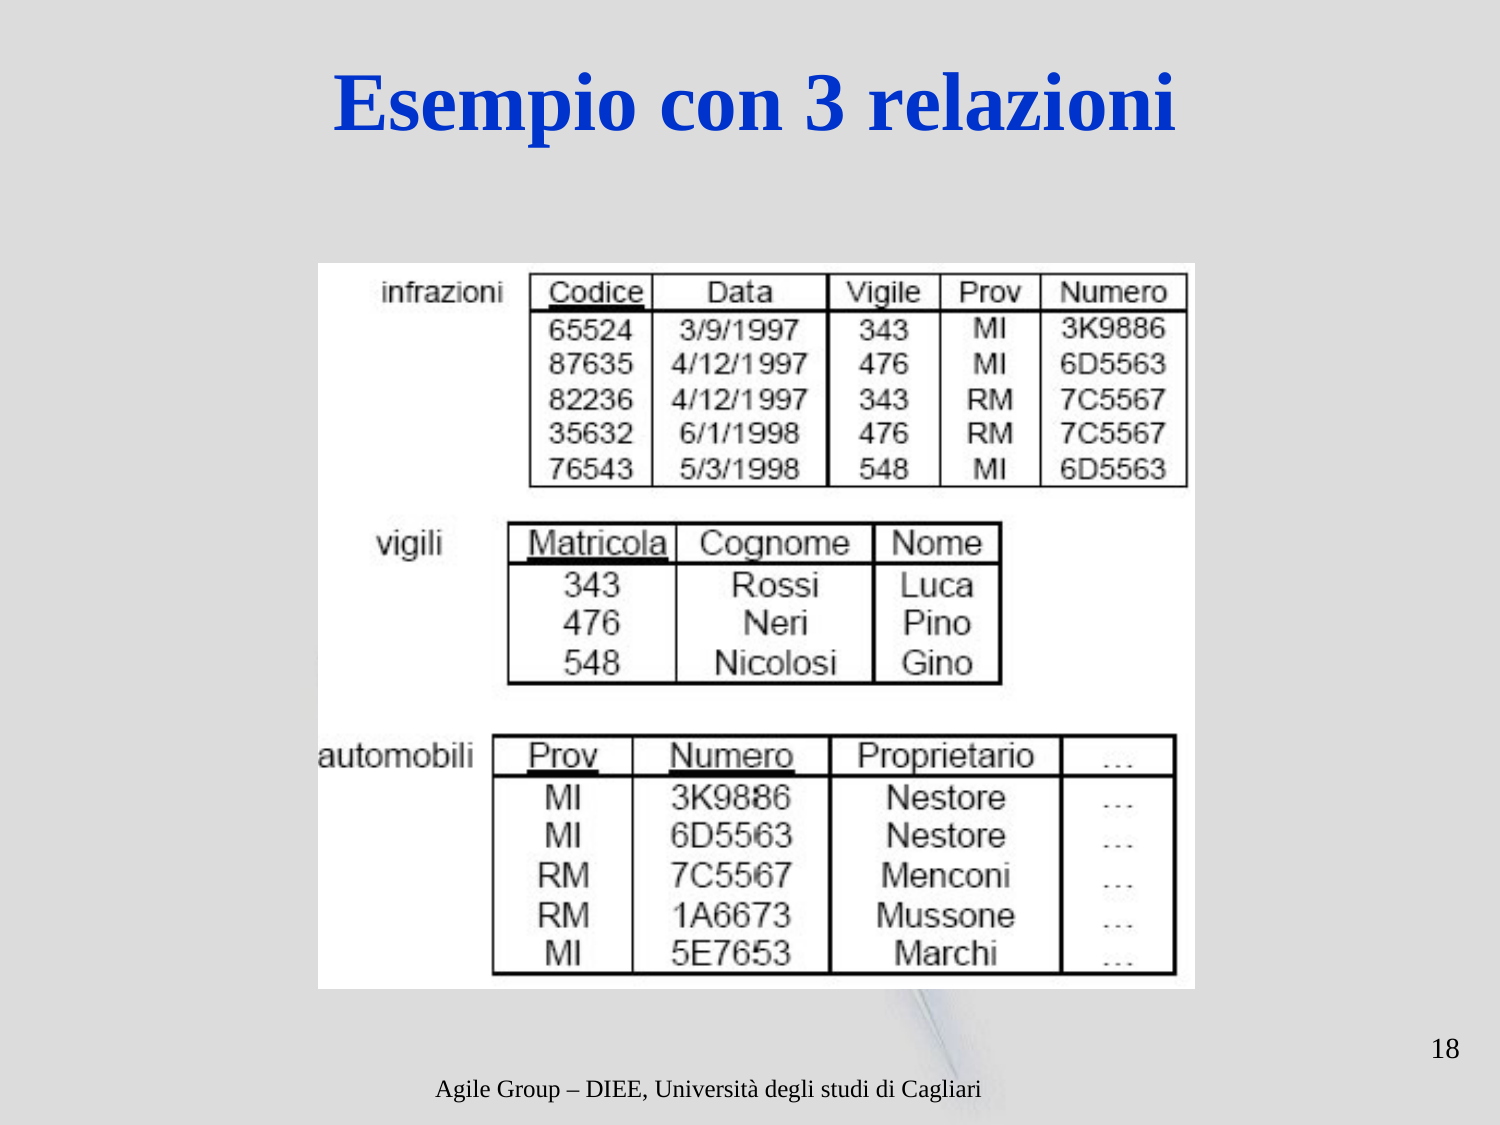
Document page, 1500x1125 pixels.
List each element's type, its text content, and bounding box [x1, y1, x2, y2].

picture [0, 0, 1500, 1125]
title Esempio con 3 relazioni [76, 8, 1435, 197]
